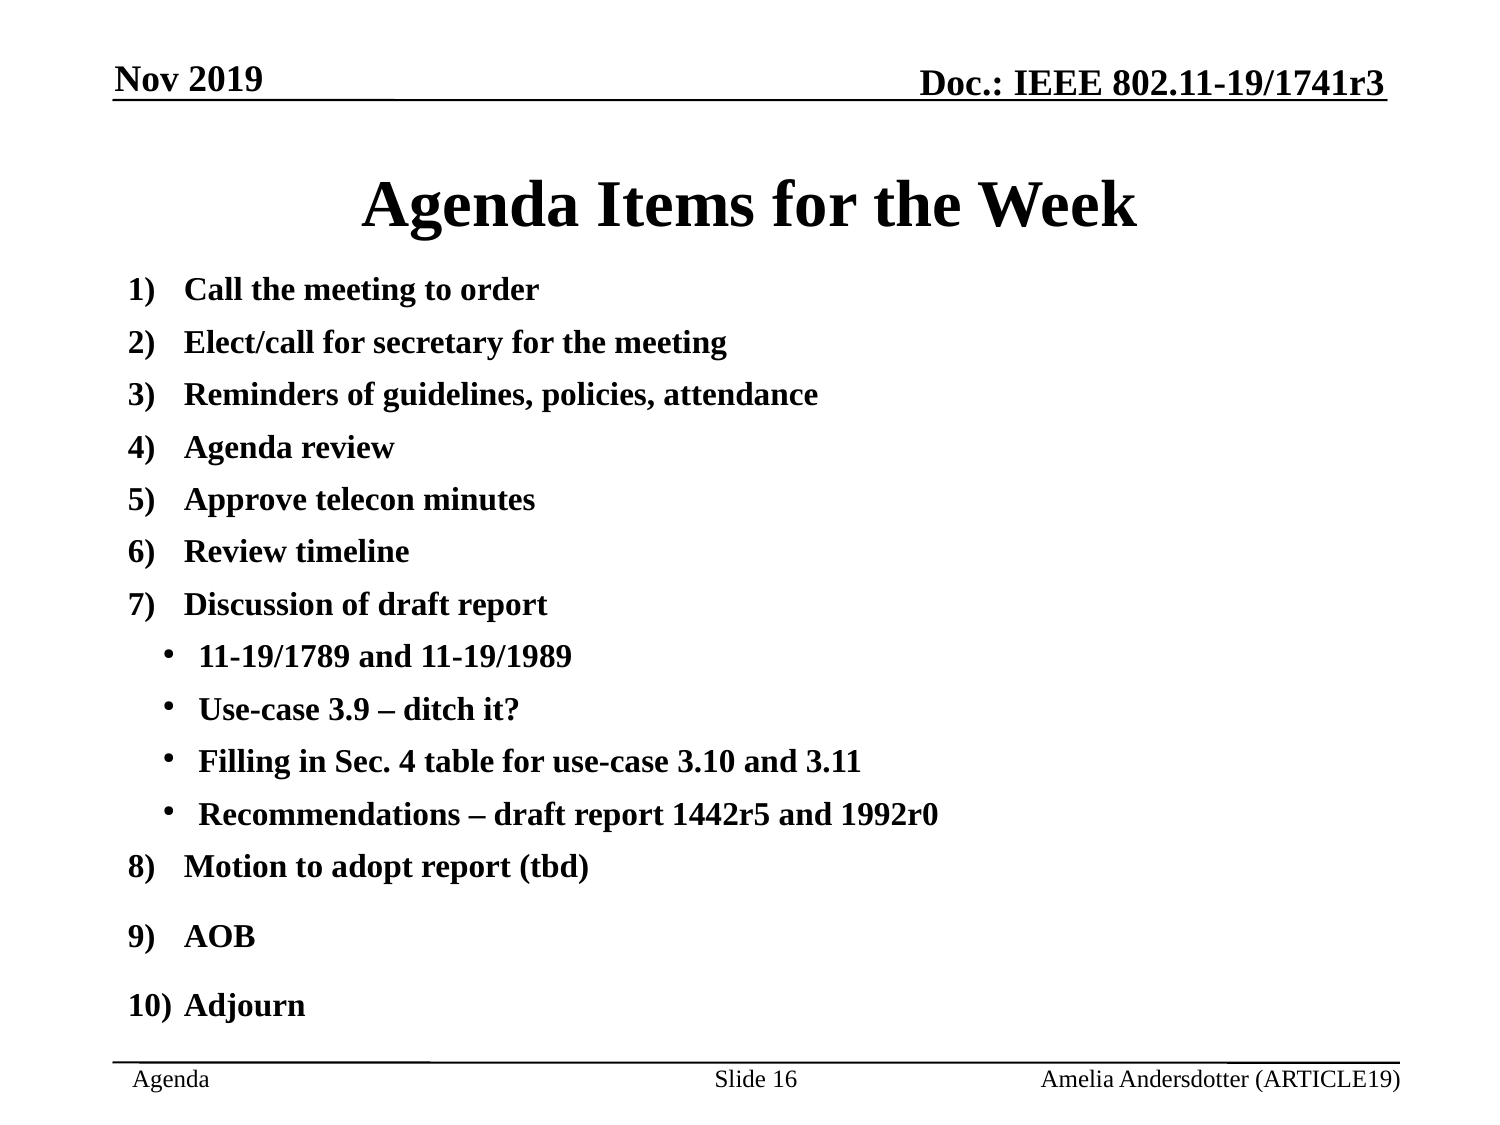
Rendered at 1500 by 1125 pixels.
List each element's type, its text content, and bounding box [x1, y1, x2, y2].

text_box Amelia Andersdotter (ARTICLE19) [878, 1062, 1401, 1092]
text_box Nov 2019 [114, 54, 422, 99]
text_box Call the meeting to order Elect/call for secretary for the meeting Reminders of guidelines, policies, attendance Agenda review Approve telecon minutes Review timeline Discussion of draft report 11-19/1789 and 11-19/1989 Use-case 3.9 – ditch it? Filling in Sec. 4 table for use-case 3.10 and 3.11 Recommendations – draft report 1442r5 and 1992r0 Motion to adopt report (tbd) AOB Adjourn [112, 287, 1387, 1040]
text_box Slide <number> [712, 1062, 799, 1122]
text_box Agenda Items for the Week [112, 112, 1387, 287]
